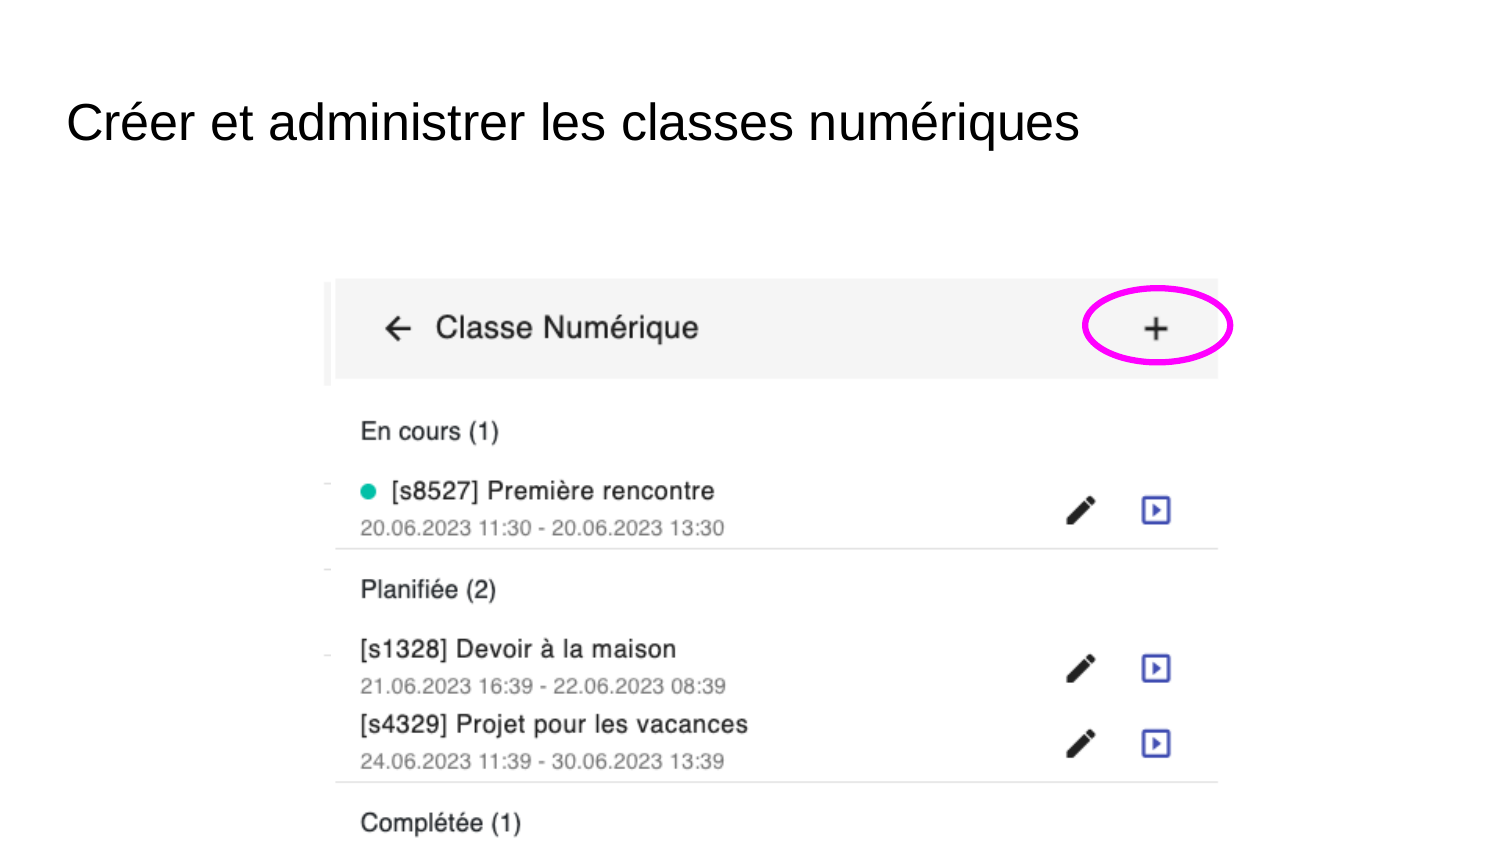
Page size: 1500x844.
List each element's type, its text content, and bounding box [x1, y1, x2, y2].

title Créer et administrer les classes numériques [51, 72, 1449, 167]
picture [313, 271, 1237, 844]
